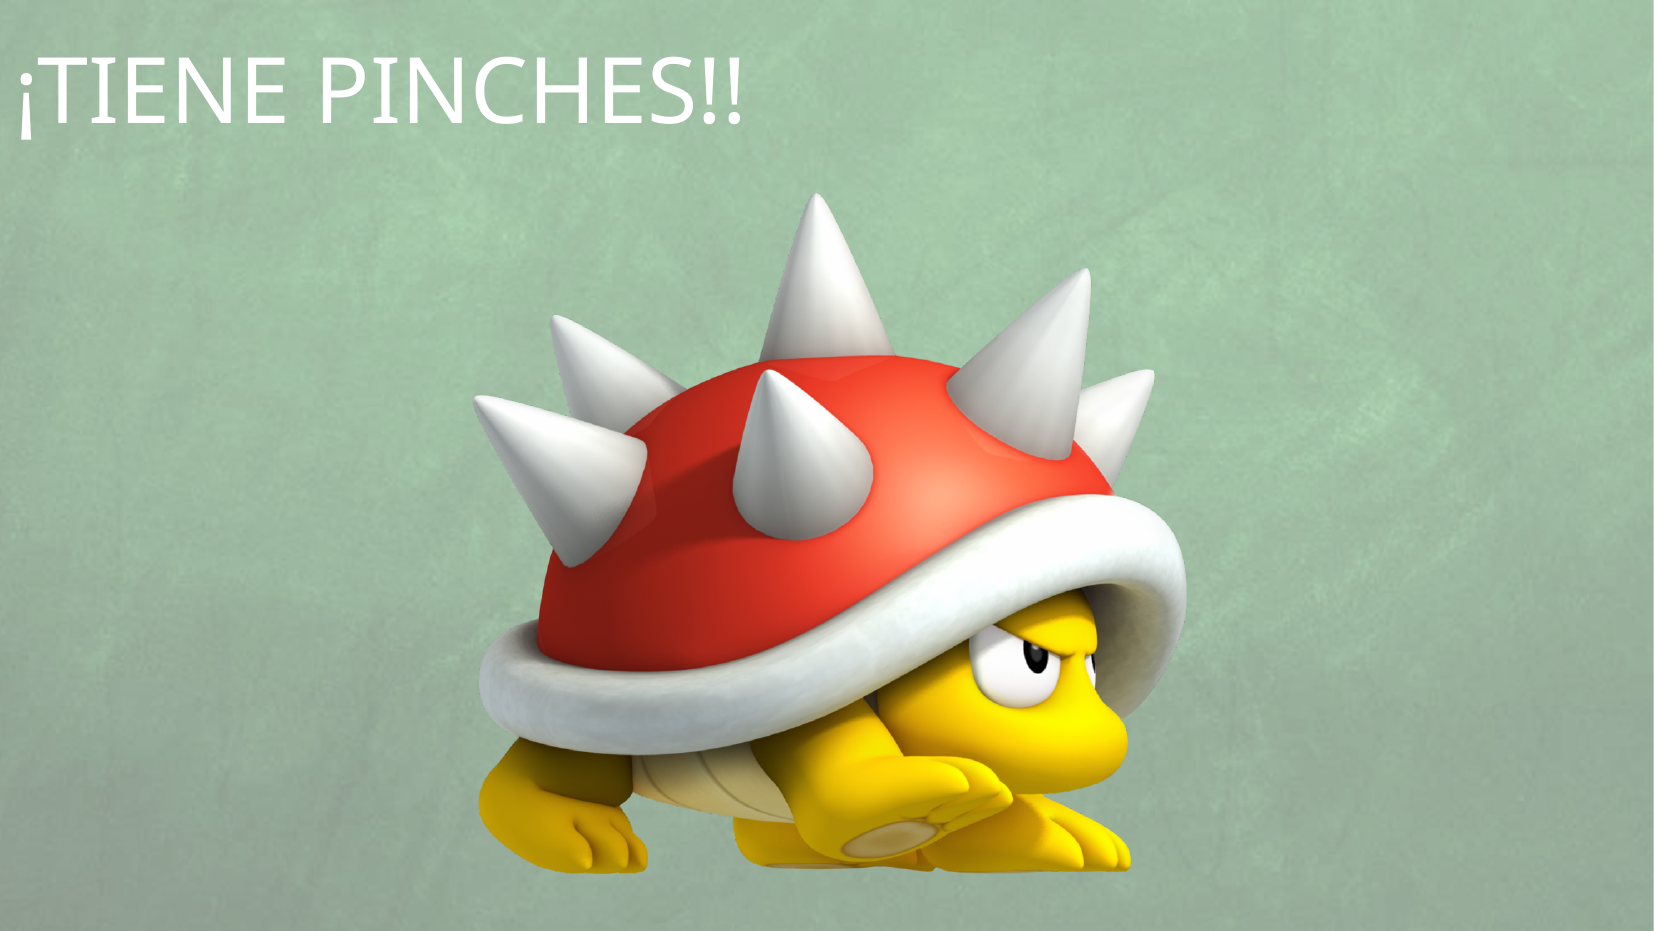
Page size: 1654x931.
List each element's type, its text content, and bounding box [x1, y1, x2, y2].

text_box ¡TIENE PINCHES!! [0, 18, 1524, 166]
picture [472, 192, 1187, 875]
